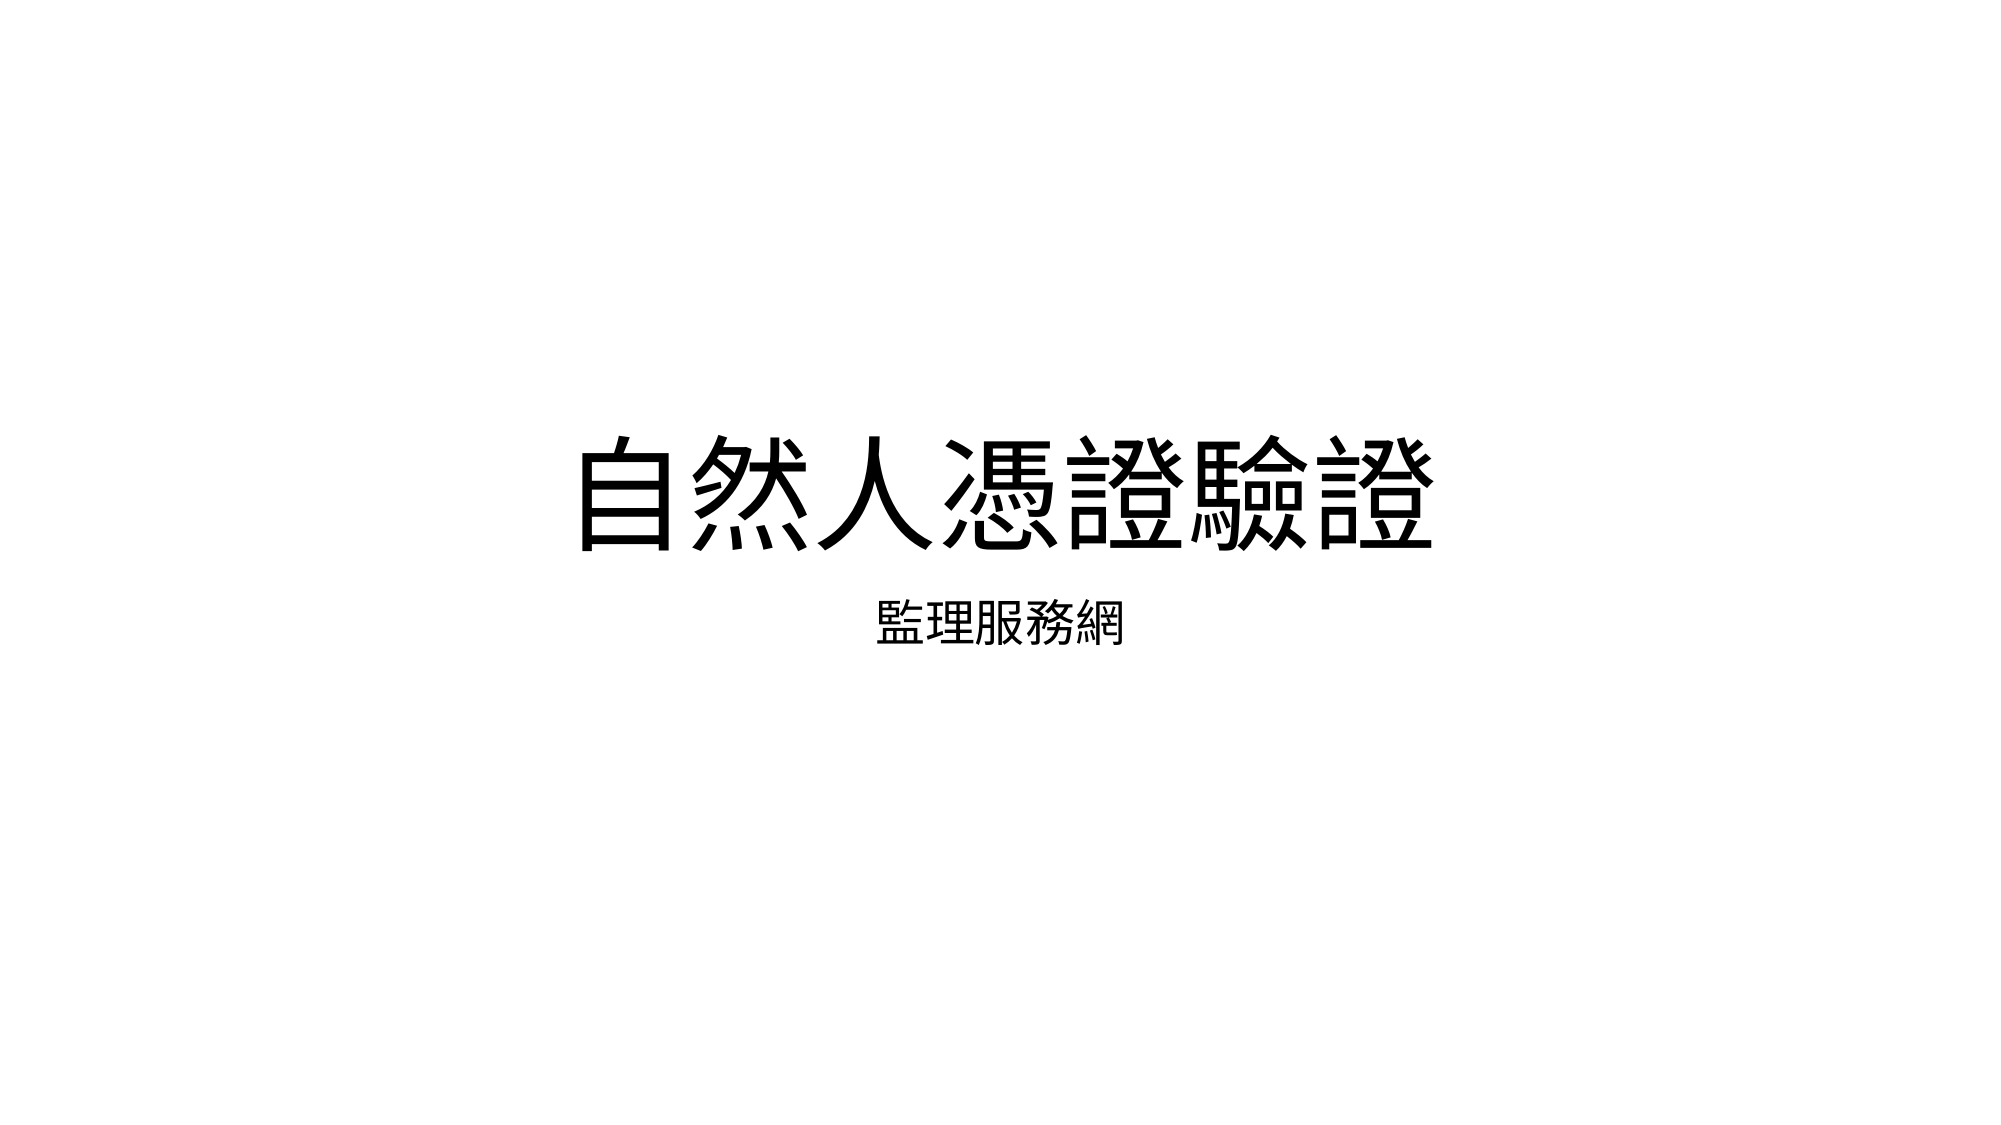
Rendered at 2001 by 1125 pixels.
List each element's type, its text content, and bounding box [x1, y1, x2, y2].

subtitle 監理服務網 [249, 590, 1750, 863]
title 自然人憑證驗證 [249, 184, 1750, 576]
